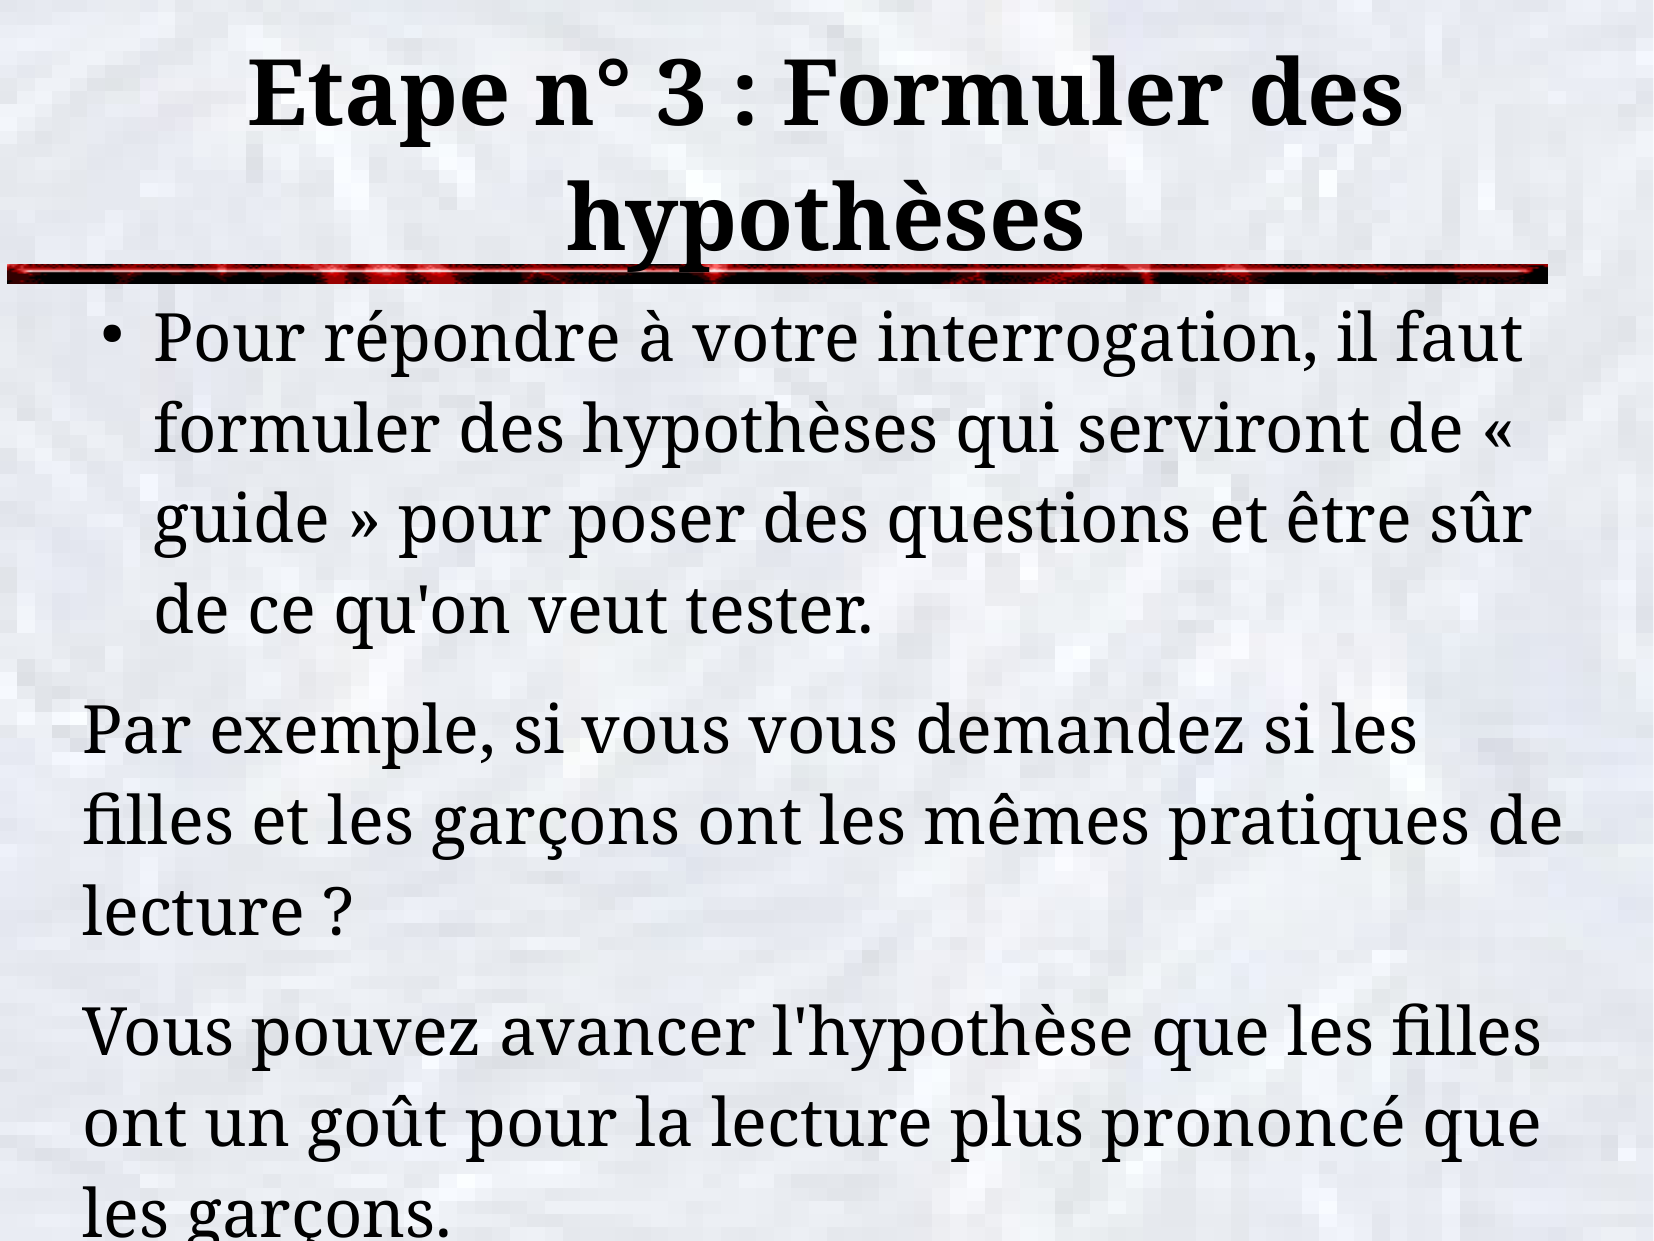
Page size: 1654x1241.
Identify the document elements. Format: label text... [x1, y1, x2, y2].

picture [197, 1204, 209, 1221]
picture [0, 0, 1654, 1241]
title Etape n° 3 : Formuler des hypothèses [82, 49, 1571, 257]
list Pour répondre à votre interrogation, il faut formuler des hypothèses qui serviront de « guide » pour poser des questions et être sûr de ce qu'on veut tester. Par exemple, si vous vous demandez si les filles et les garçons ont les mêmes pratiques de lecture ? Vous pouvez avancer l'hypothèse que les filles ont un goût pour la lecture plus prononcé que les garçons. [82, 290, 1571, 1109]
picture [193, 1237, 214, 1241]
